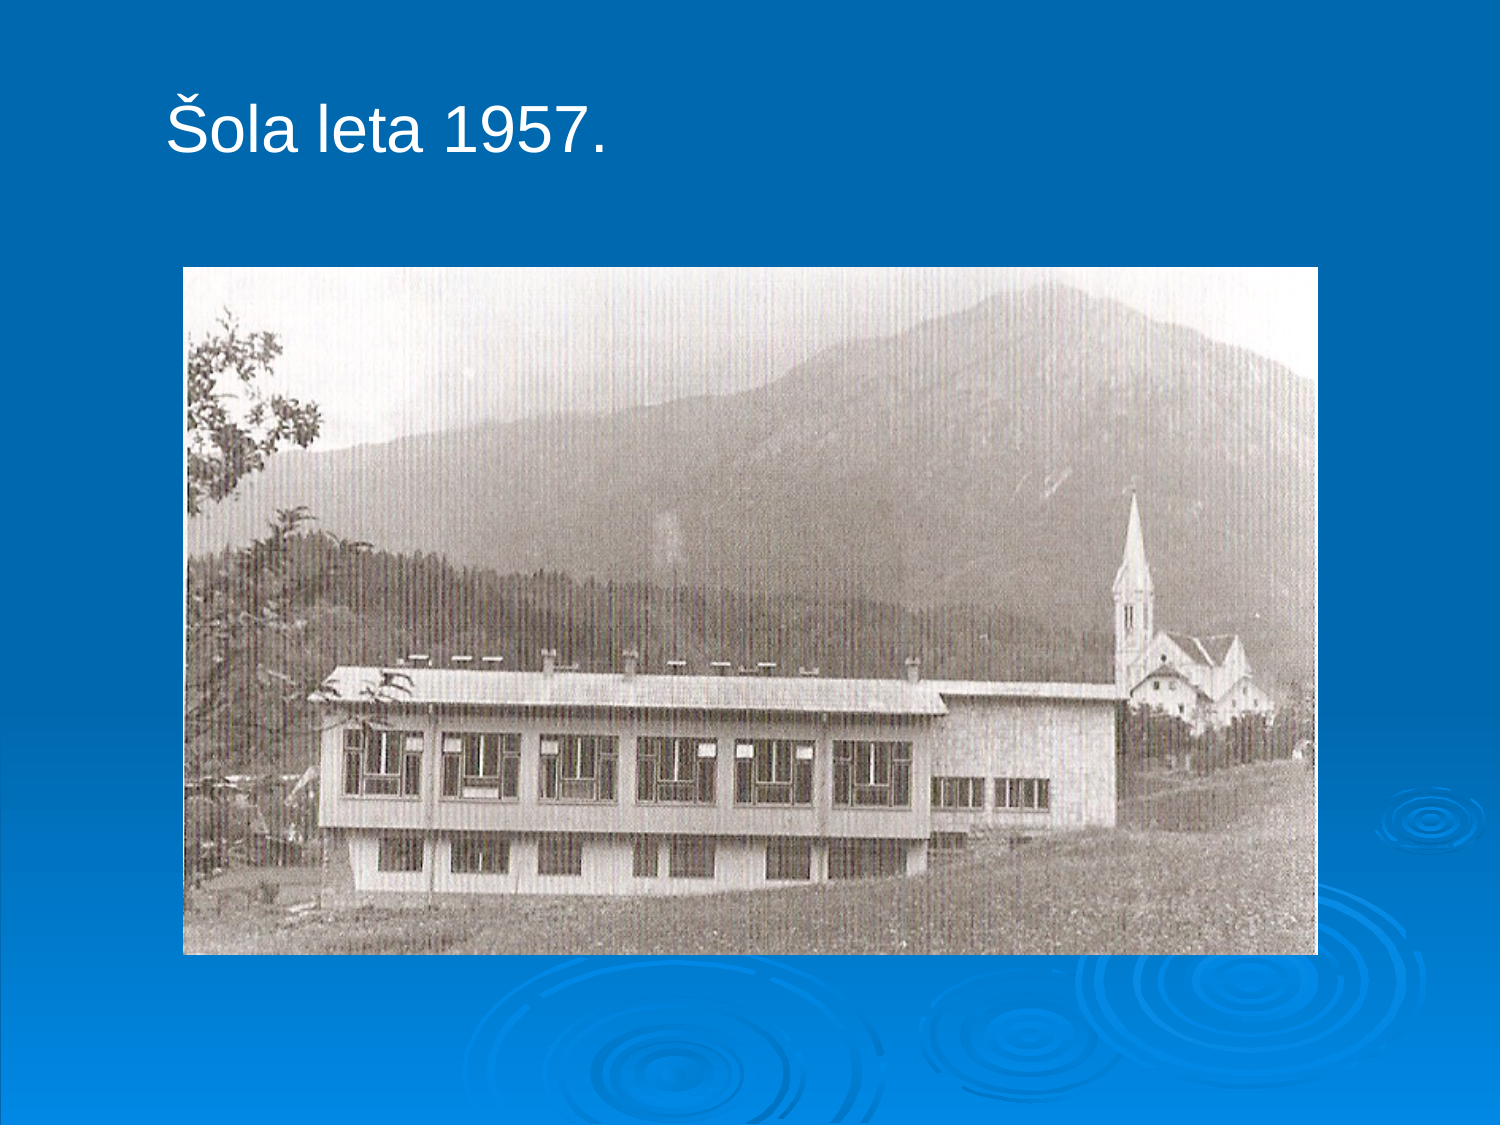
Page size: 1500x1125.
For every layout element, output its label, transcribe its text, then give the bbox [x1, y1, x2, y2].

picture [183, 267, 1318, 955]
list Šola leta 1957. [150, 78, 1436, 303]
